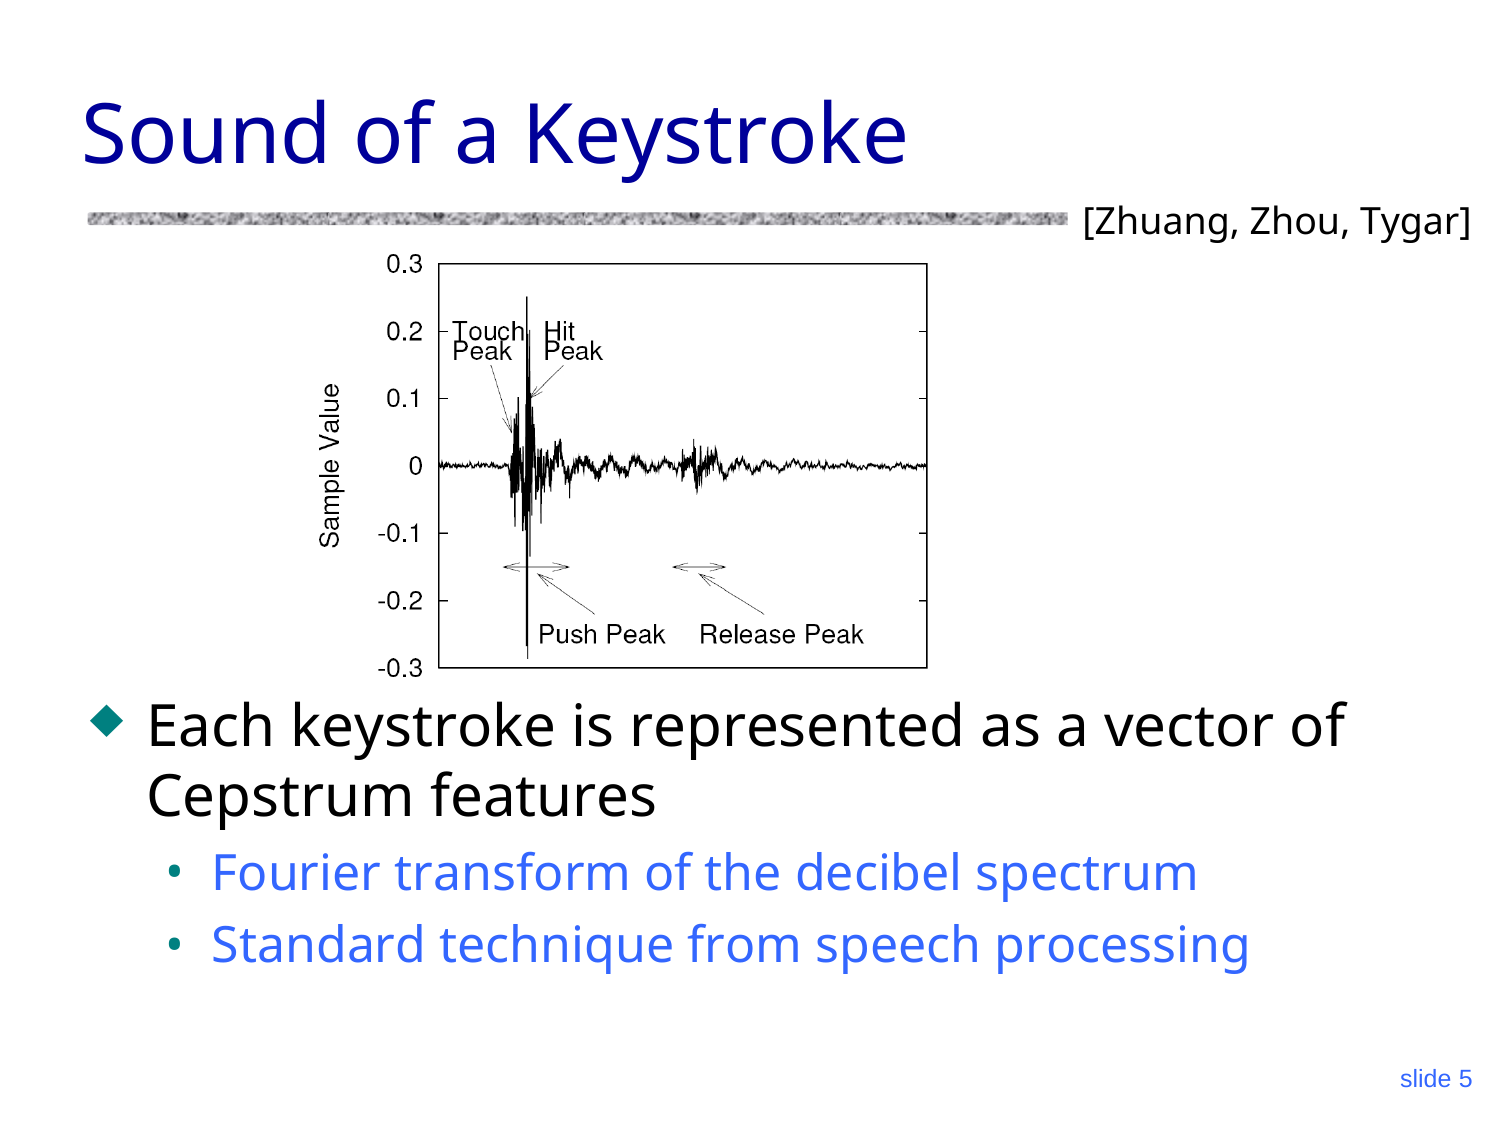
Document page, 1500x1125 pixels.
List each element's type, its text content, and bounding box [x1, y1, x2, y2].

list Each keystroke is represented as a vector of Cepstrum features Fourier transform of the decibel spectrum Standard technique from speech processing [74, 680, 1417, 1026]
picture [312, 248, 938, 680]
text_box [Zhuang, Zhou, Tygar] [1067, 189, 1487, 250]
picture [87, 212, 1067, 226]
text_box slide <number> [1174, 1025, 1488, 1101]
title Sound of a Keystroke [66, 37, 1342, 188]
